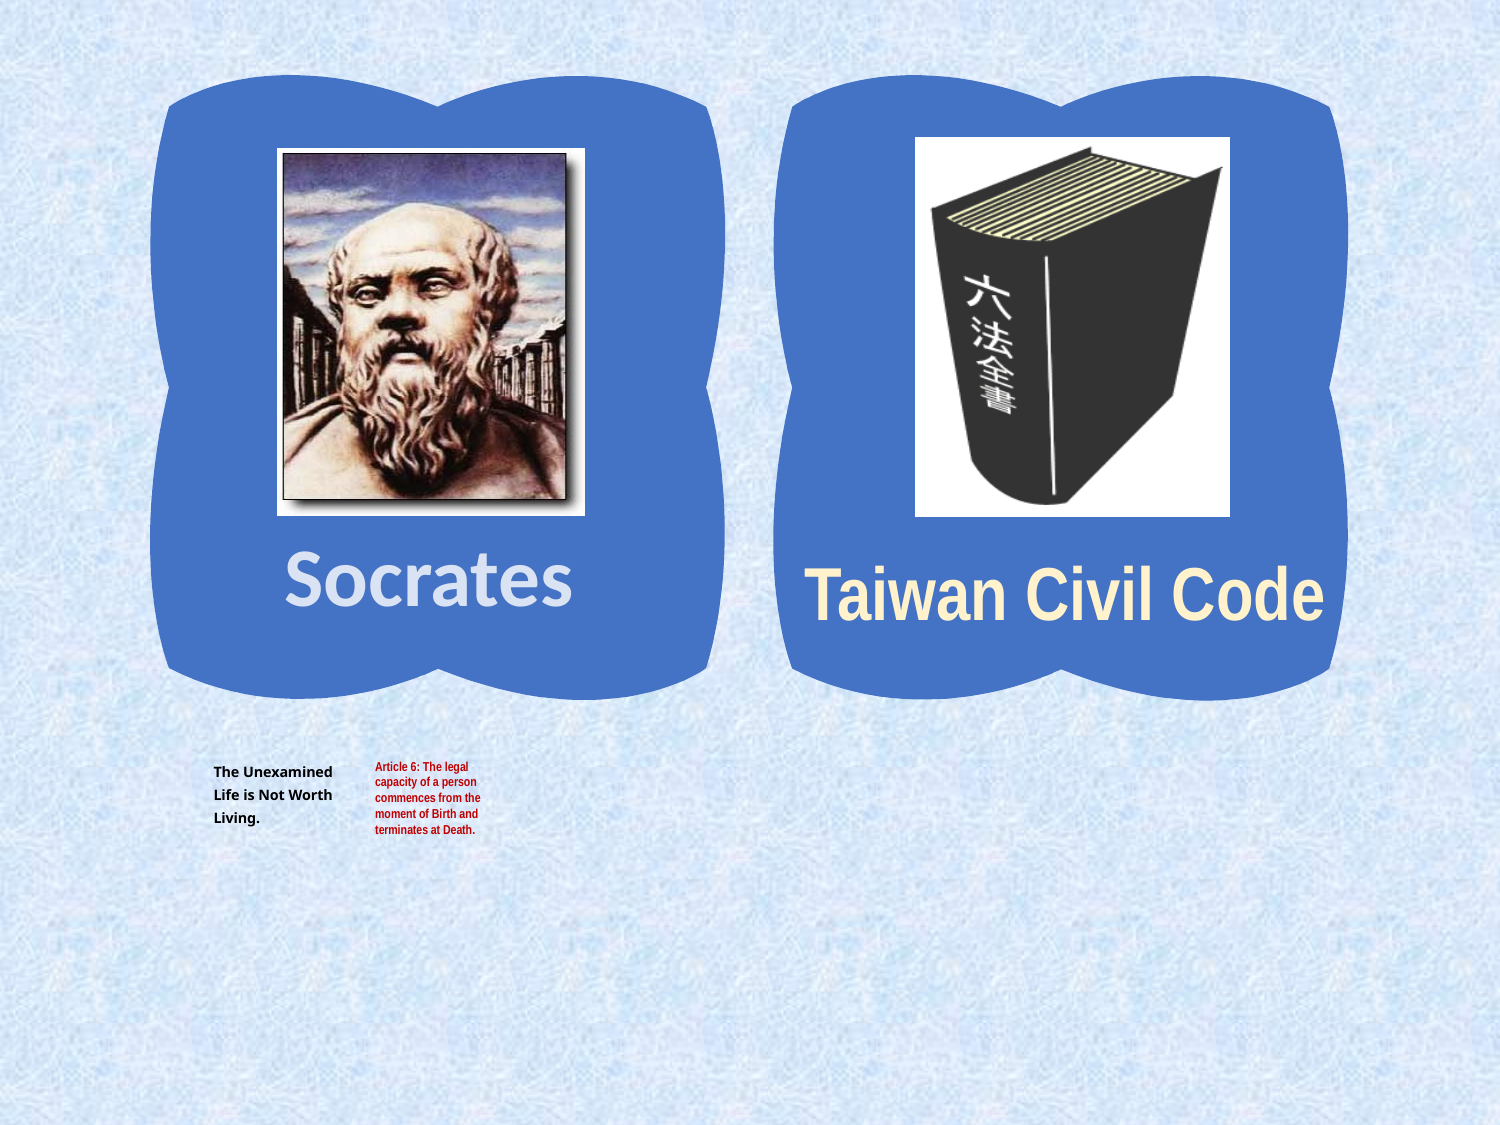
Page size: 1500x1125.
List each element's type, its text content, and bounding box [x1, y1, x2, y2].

picture [277, 148, 585, 516]
text_box Socrates [269, 516, 589, 631]
list Article 6: The legal capacity of a person commences from the moment of Birth and terminates at Death. [773, 751, 1468, 966]
list The Unexamined Life is Not Worth Living. [147, 727, 715, 1083]
picture [915, 137, 1230, 517]
text_box Taiwan Civil Code [789, 538, 1366, 645]
